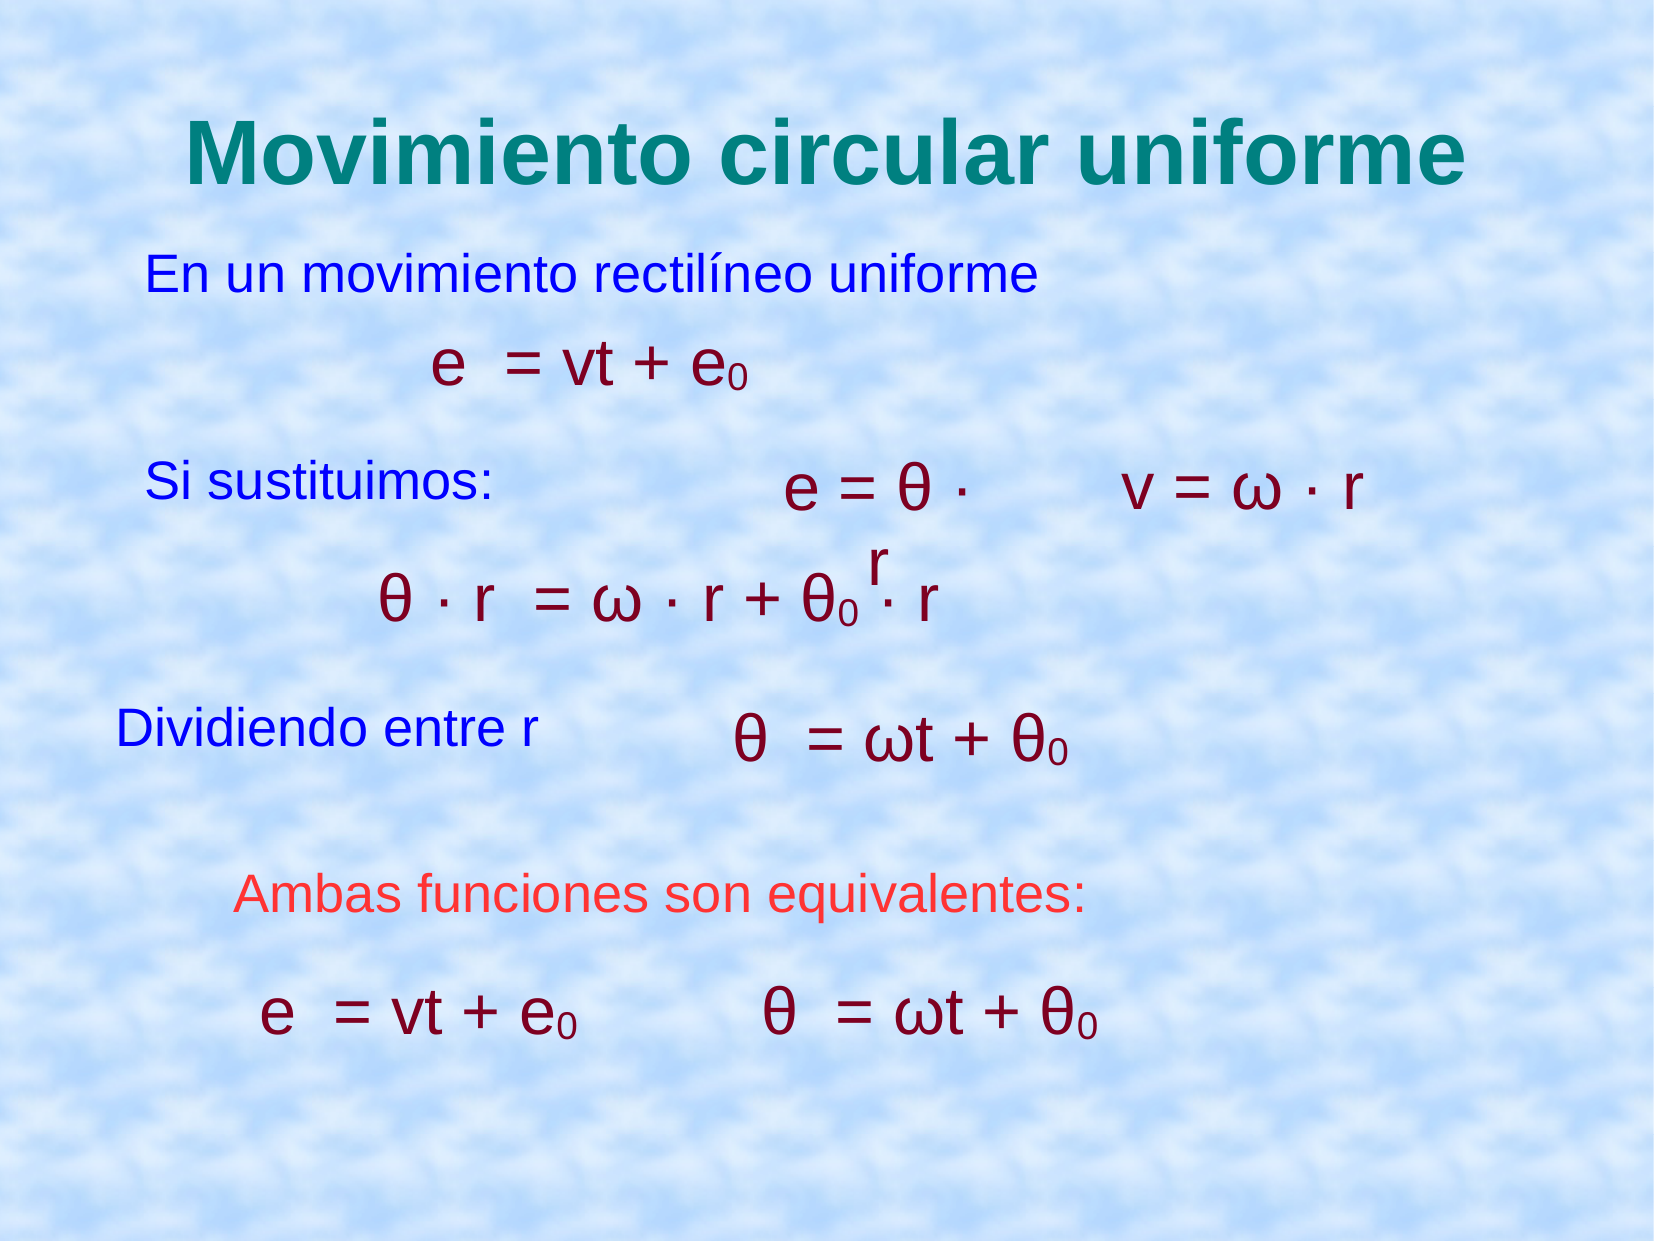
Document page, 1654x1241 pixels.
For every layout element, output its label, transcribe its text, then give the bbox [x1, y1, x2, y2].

text_box e = vt + e0 [288, 324, 798, 422]
text_box En un movimiento rectilíneo uniforme [59, 236, 1329, 373]
text_box θ · r = ω · r + θ0 · r [236, 561, 1004, 674]
text_box Si sustituimos: [59, 442, 951, 532]
text_box Dividiendo entre r [29, 690, 768, 827]
text_box e = θ · r [679, 442, 1008, 608]
text_box v = ω · r [1036, 441, 1595, 532]
picture [0, 0, 1654, 1241]
text_box Ambas funciones son equivalentes: [147, 856, 1241, 932]
text_box e = vt + e0 [118, 974, 620, 1072]
text_box θ = ωt + θ0 [768, 700, 1152, 798]
text_box θ = ωt + θ0 [620, 974, 1182, 1072]
title Movimiento circular uniforme [82, 49, 1571, 257]
